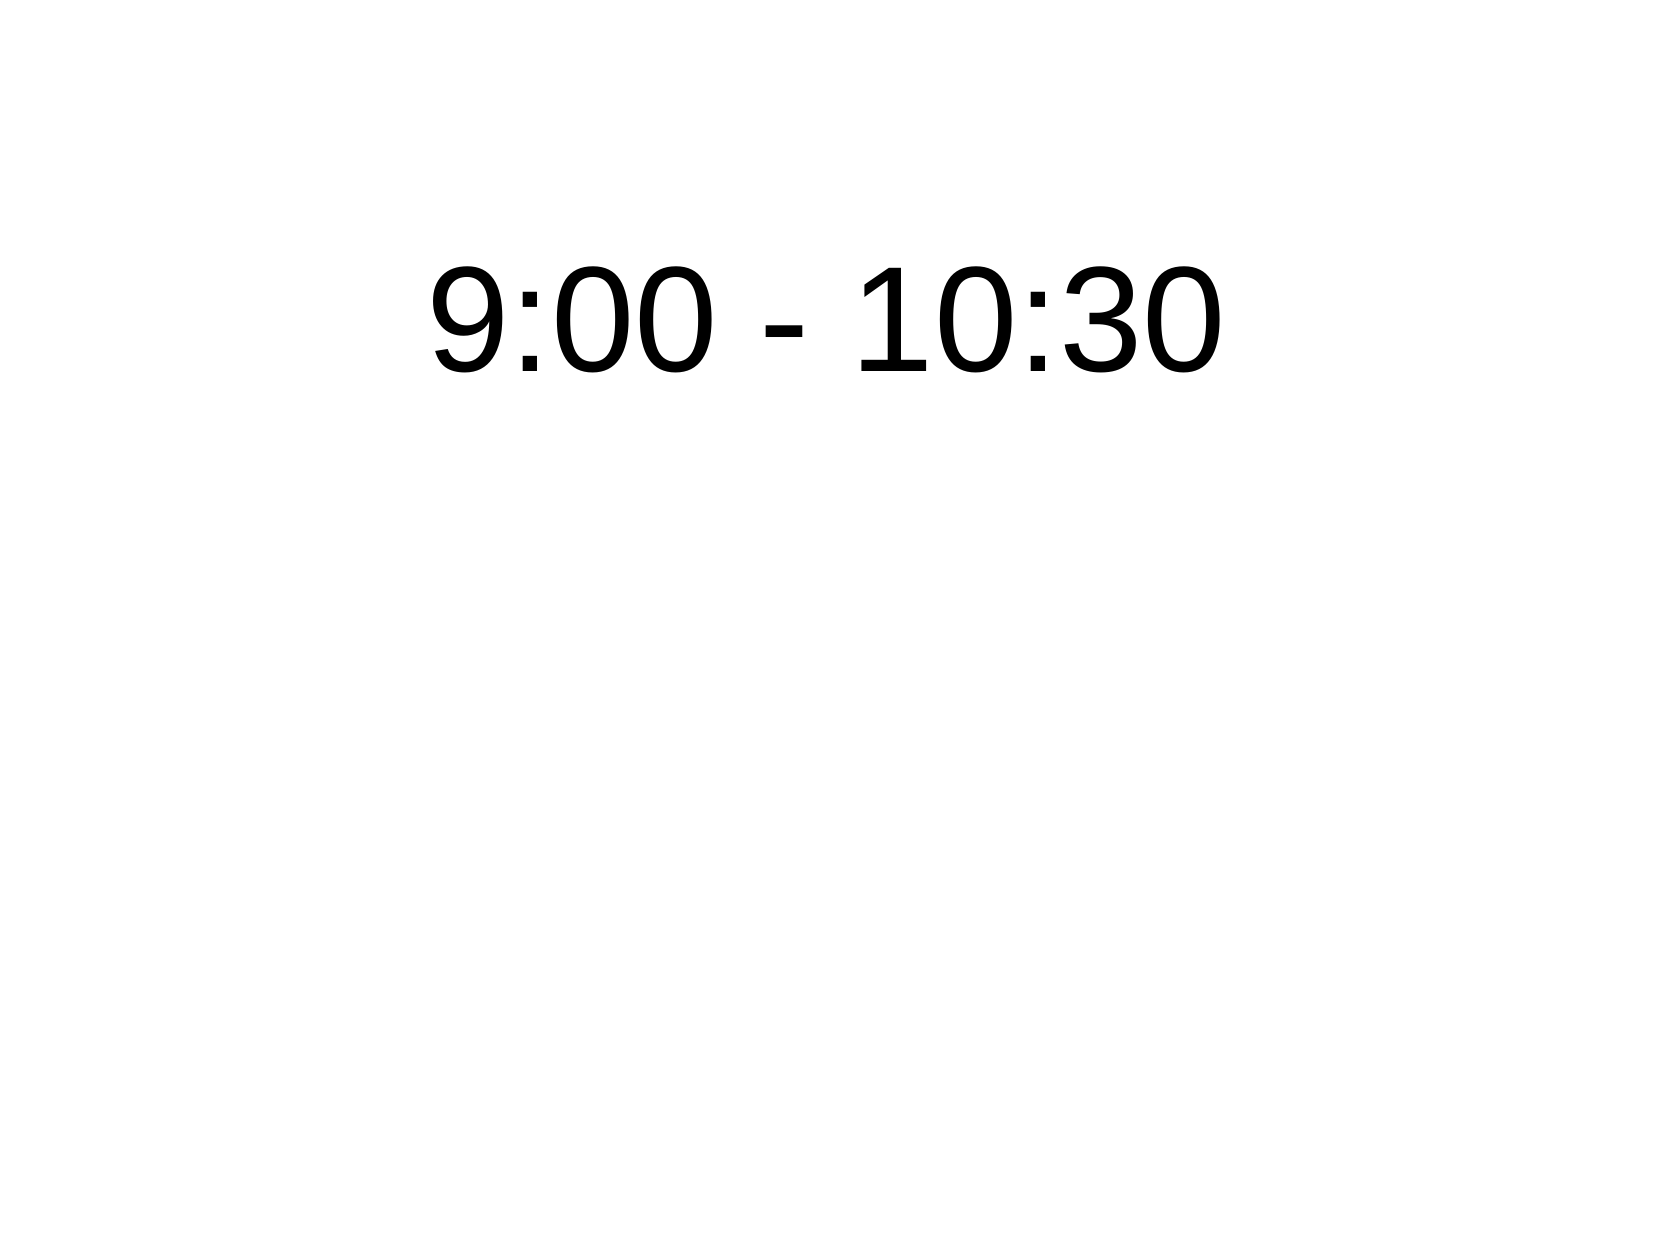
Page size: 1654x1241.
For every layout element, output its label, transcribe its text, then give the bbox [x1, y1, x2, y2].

title 9:00 - 10:30 11:00 - 12:30 1:30 - 3:00 3:30 - 5:00 [82, 49, 1571, 1093]
